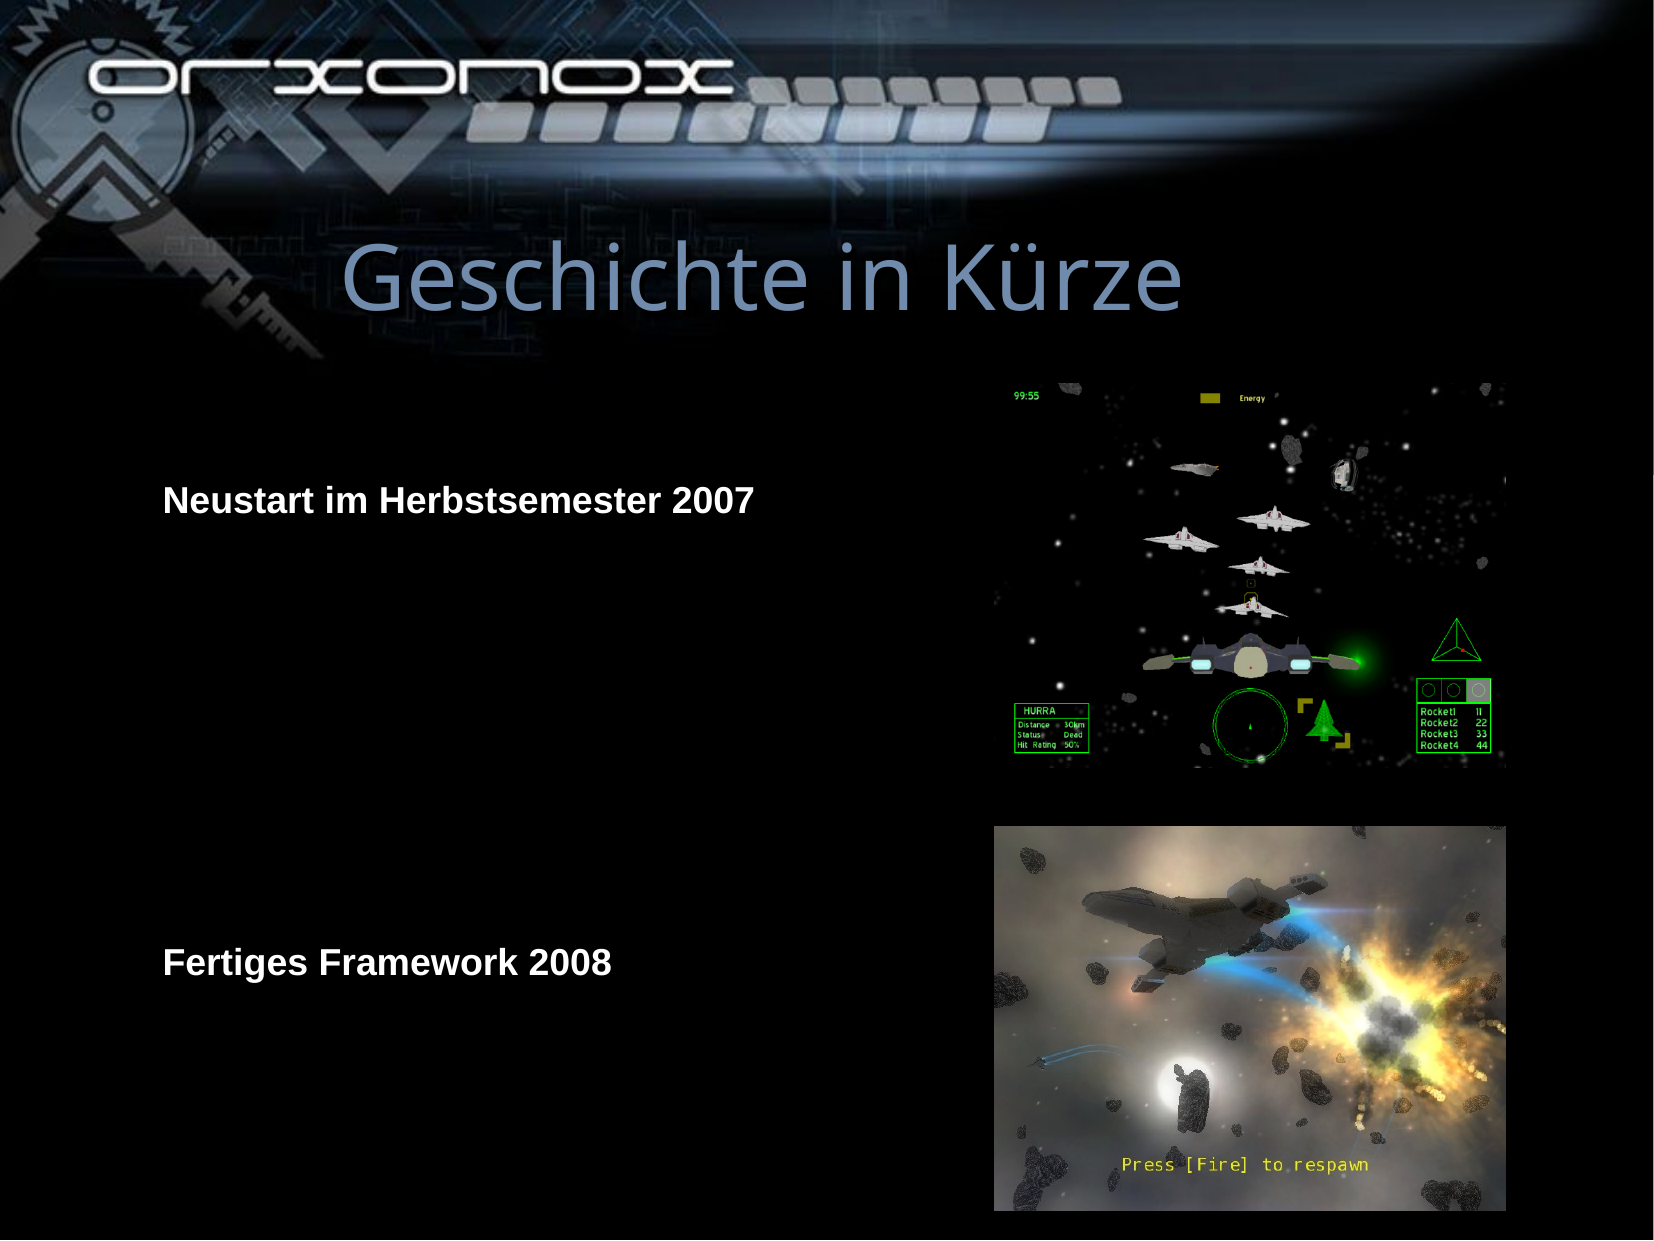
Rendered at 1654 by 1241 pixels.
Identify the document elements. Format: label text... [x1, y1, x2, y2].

text_box Geschichte in Kürze [324, 205, 1536, 328]
picture [0, 0, 1654, 768]
picture [994, 826, 1506, 1211]
text_box Neustart im Herbstsemester 2007 Fertiges Framework 2008 [147, 472, 1329, 992]
